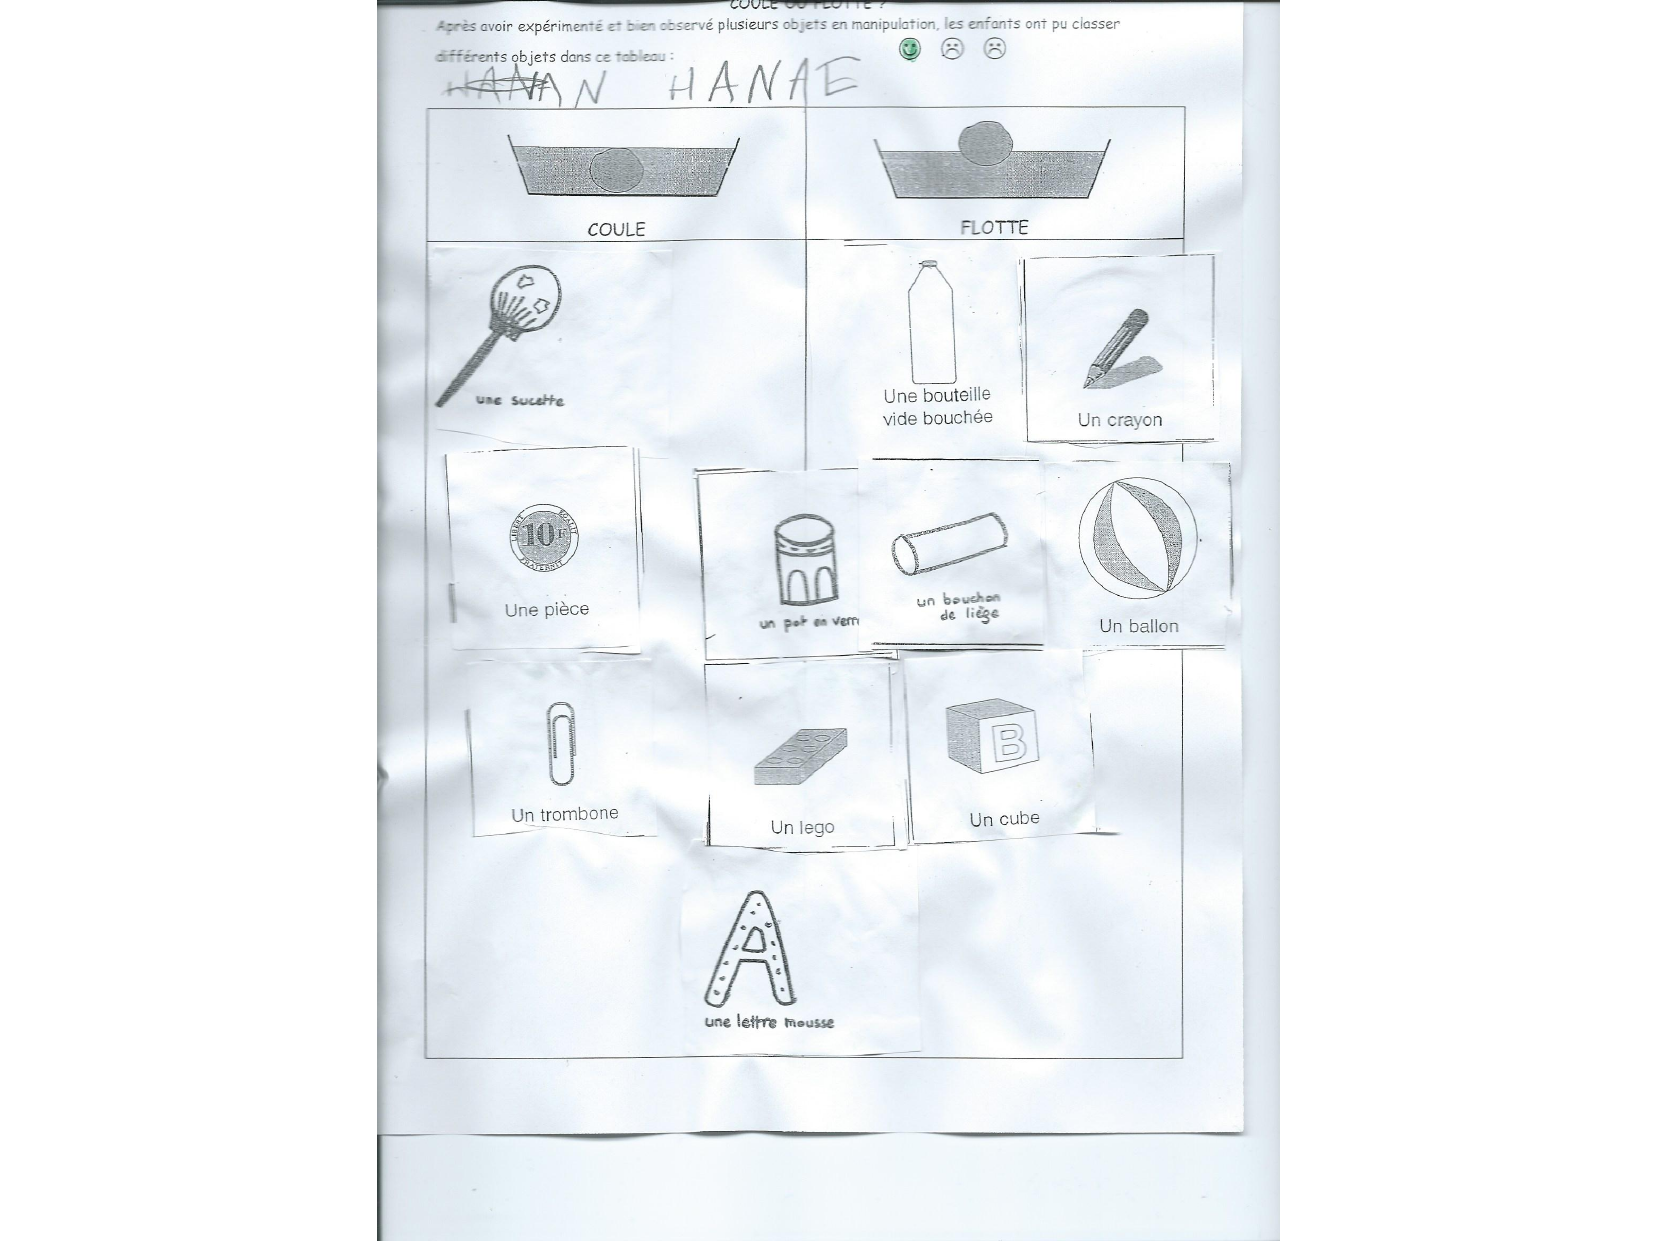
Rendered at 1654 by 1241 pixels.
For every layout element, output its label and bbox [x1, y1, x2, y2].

picture [377, 0, 1280, 1241]
